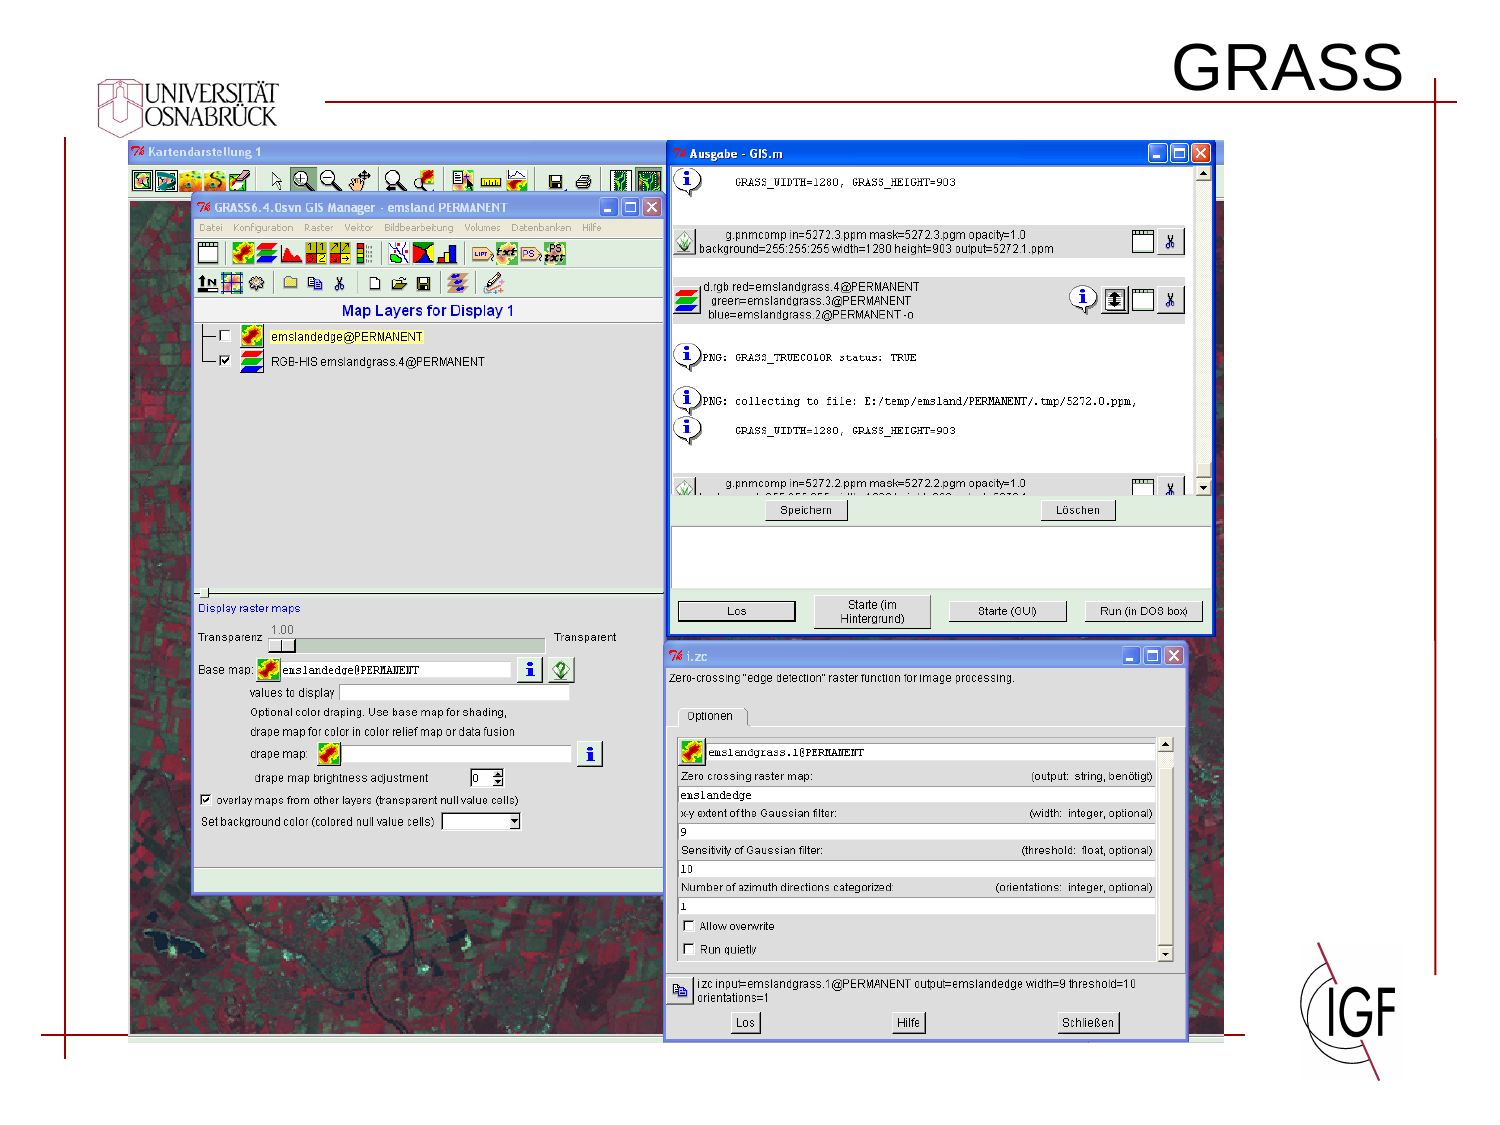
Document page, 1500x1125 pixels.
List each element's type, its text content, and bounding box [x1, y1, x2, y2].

picture [97, 79, 279, 138]
picture [1300, 942, 1404, 1081]
title GRASS [520, 4, 1421, 130]
picture [128, 140, 1224, 1043]
